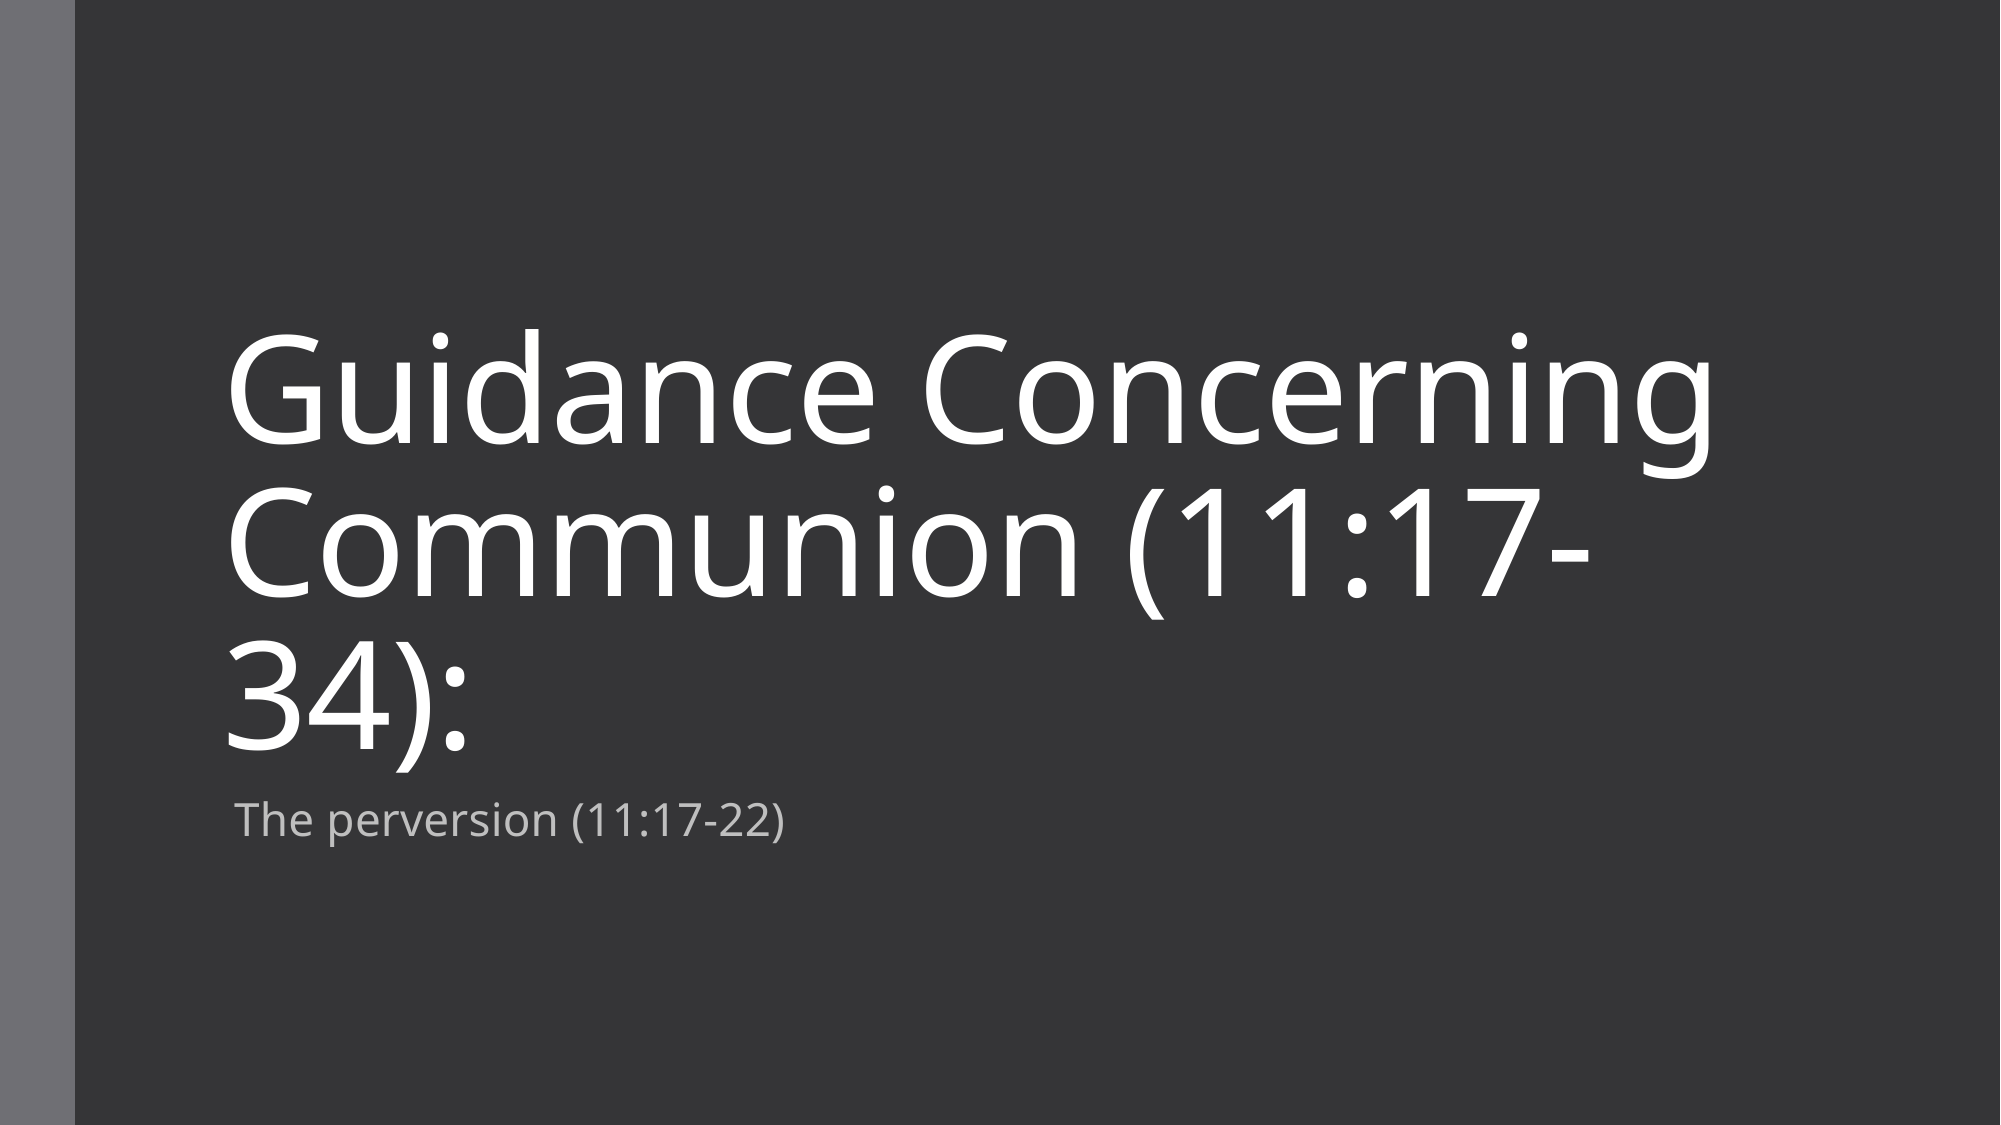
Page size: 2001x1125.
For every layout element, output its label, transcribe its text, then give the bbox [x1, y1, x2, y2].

title Guidance Concerning Communion (11:17-34): [206, 124, 1752, 787]
subtitle The perversion (11:17-22) [206, 787, 1752, 1066]
